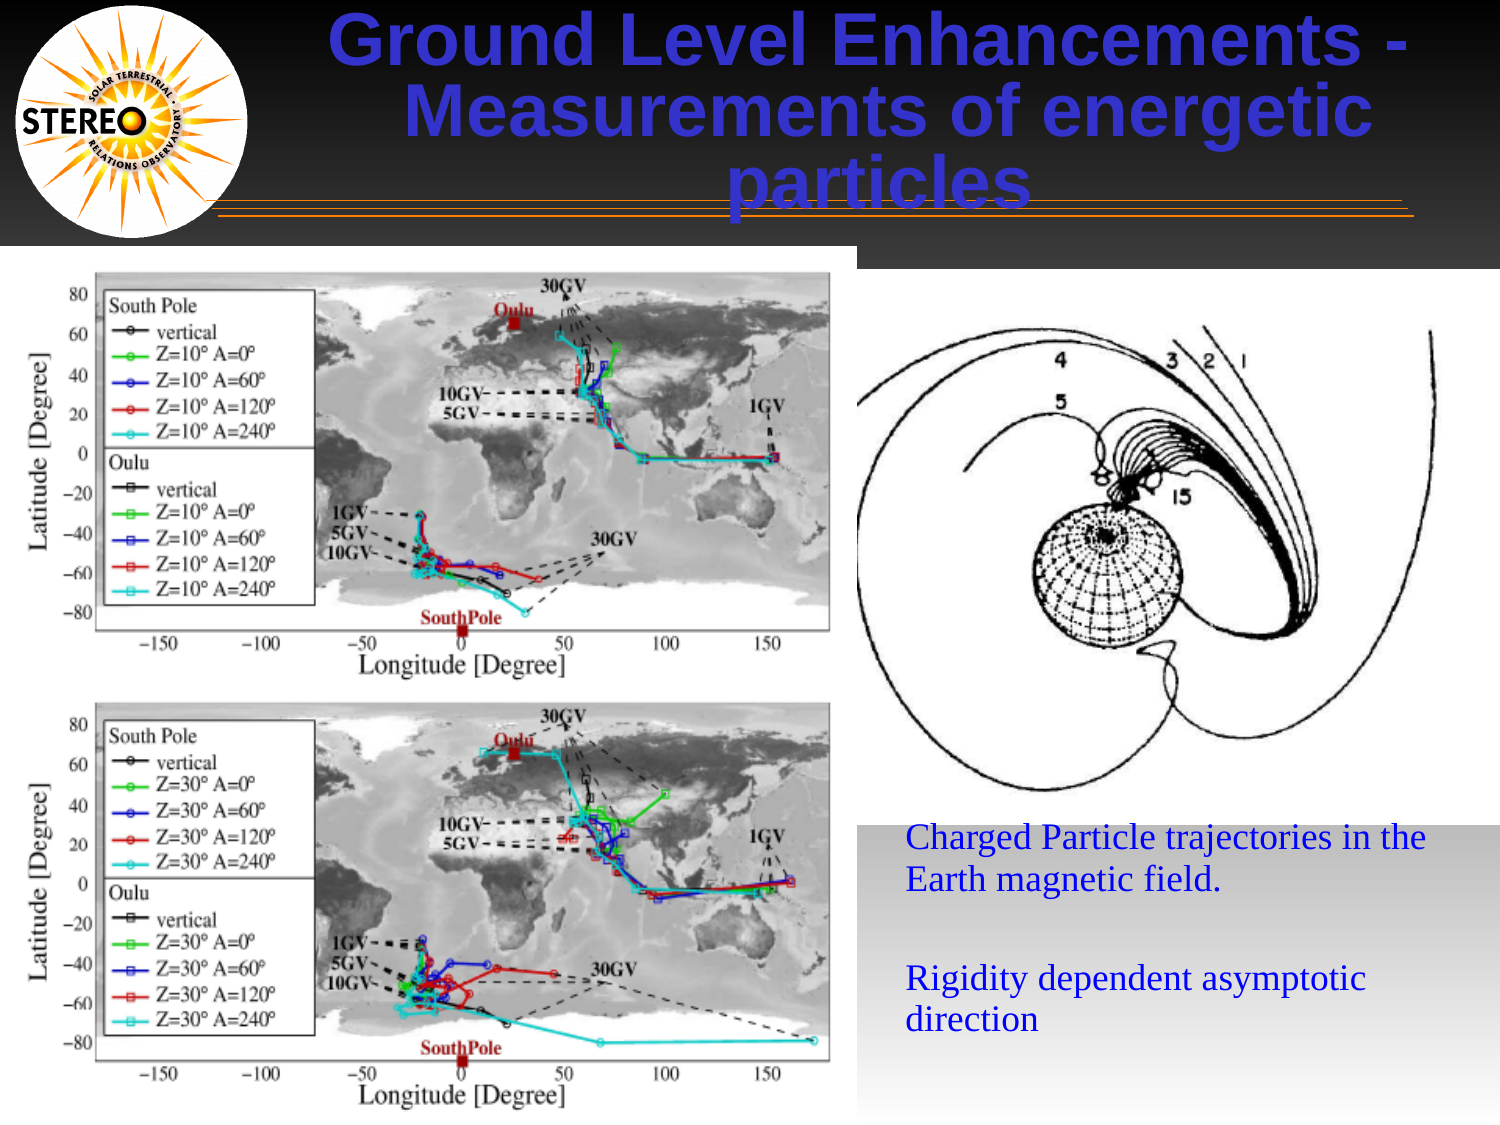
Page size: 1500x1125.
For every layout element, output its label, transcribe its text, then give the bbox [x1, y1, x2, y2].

text_box Charged Particle trajectories in the Earth magnetic field. [890, 808, 1500, 925]
picture [10, 2, 248, 239]
title Ground Level Enhancements - Measurements of energetic particles [258, 62, 1500, 168]
text_box Rigidity dependent asymptotic direction [890, 949, 1418, 1066]
picture [0, 246, 1500, 1125]
